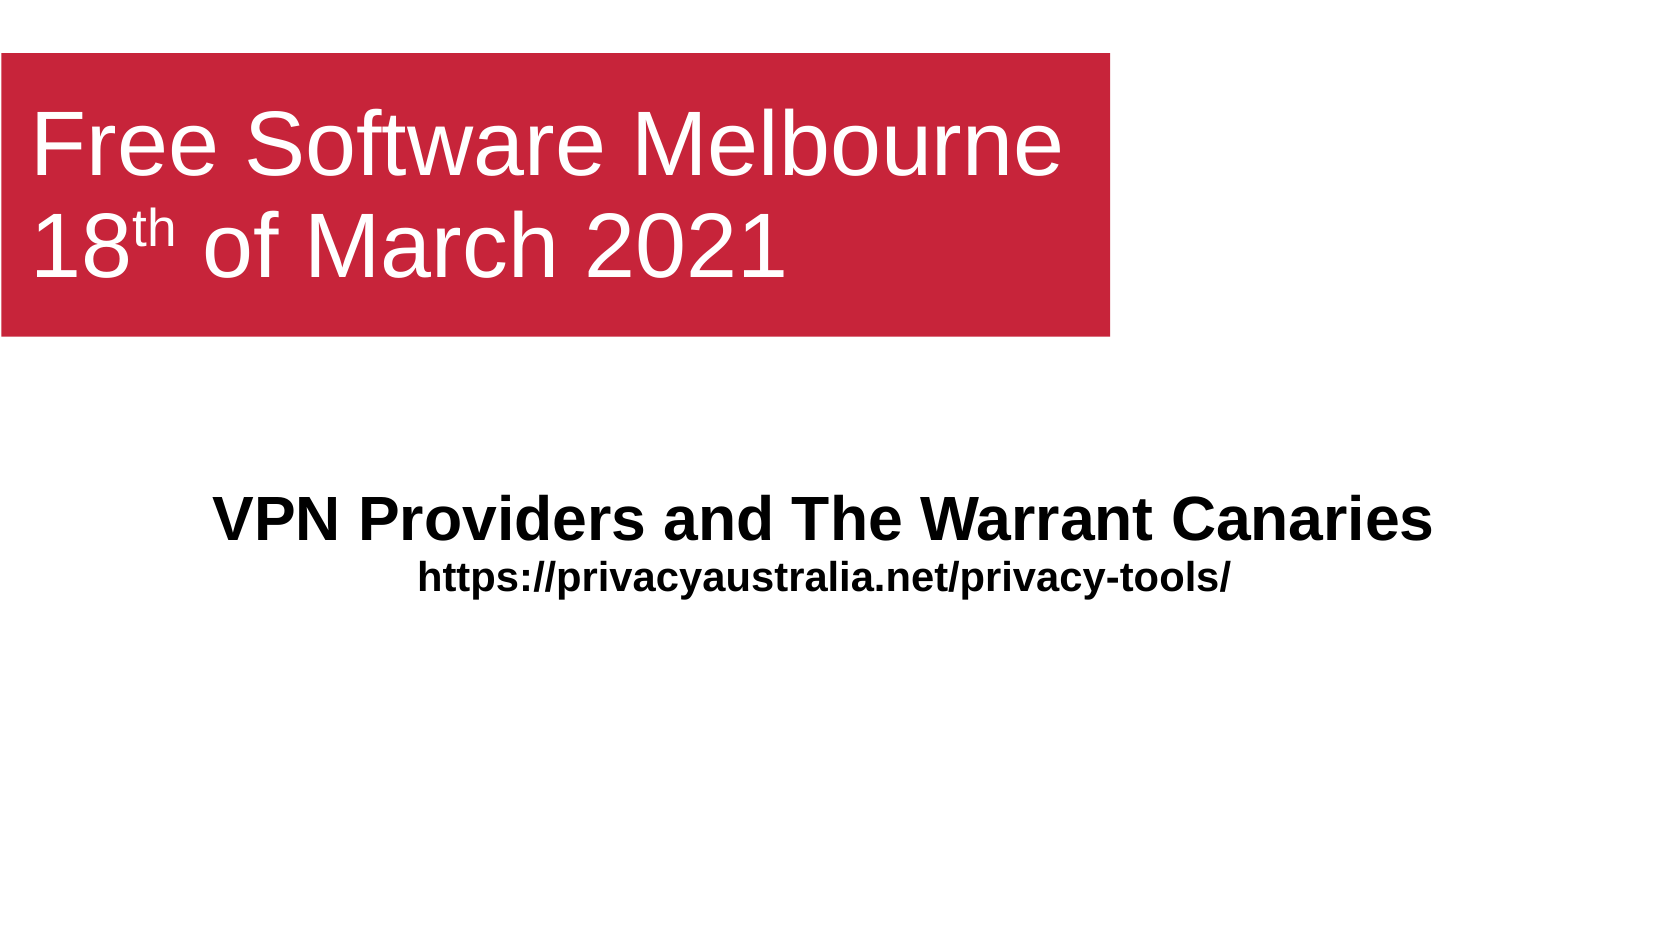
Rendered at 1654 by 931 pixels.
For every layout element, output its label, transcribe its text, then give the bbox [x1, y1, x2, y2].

subtitle VPN Providers and The Warrant Canaries https://privacyaustralia.net/privacy-tools/ [18, 484, 1630, 895]
title Free Software Melbourne 18th of March 2021 [1, 53, 1111, 337]
